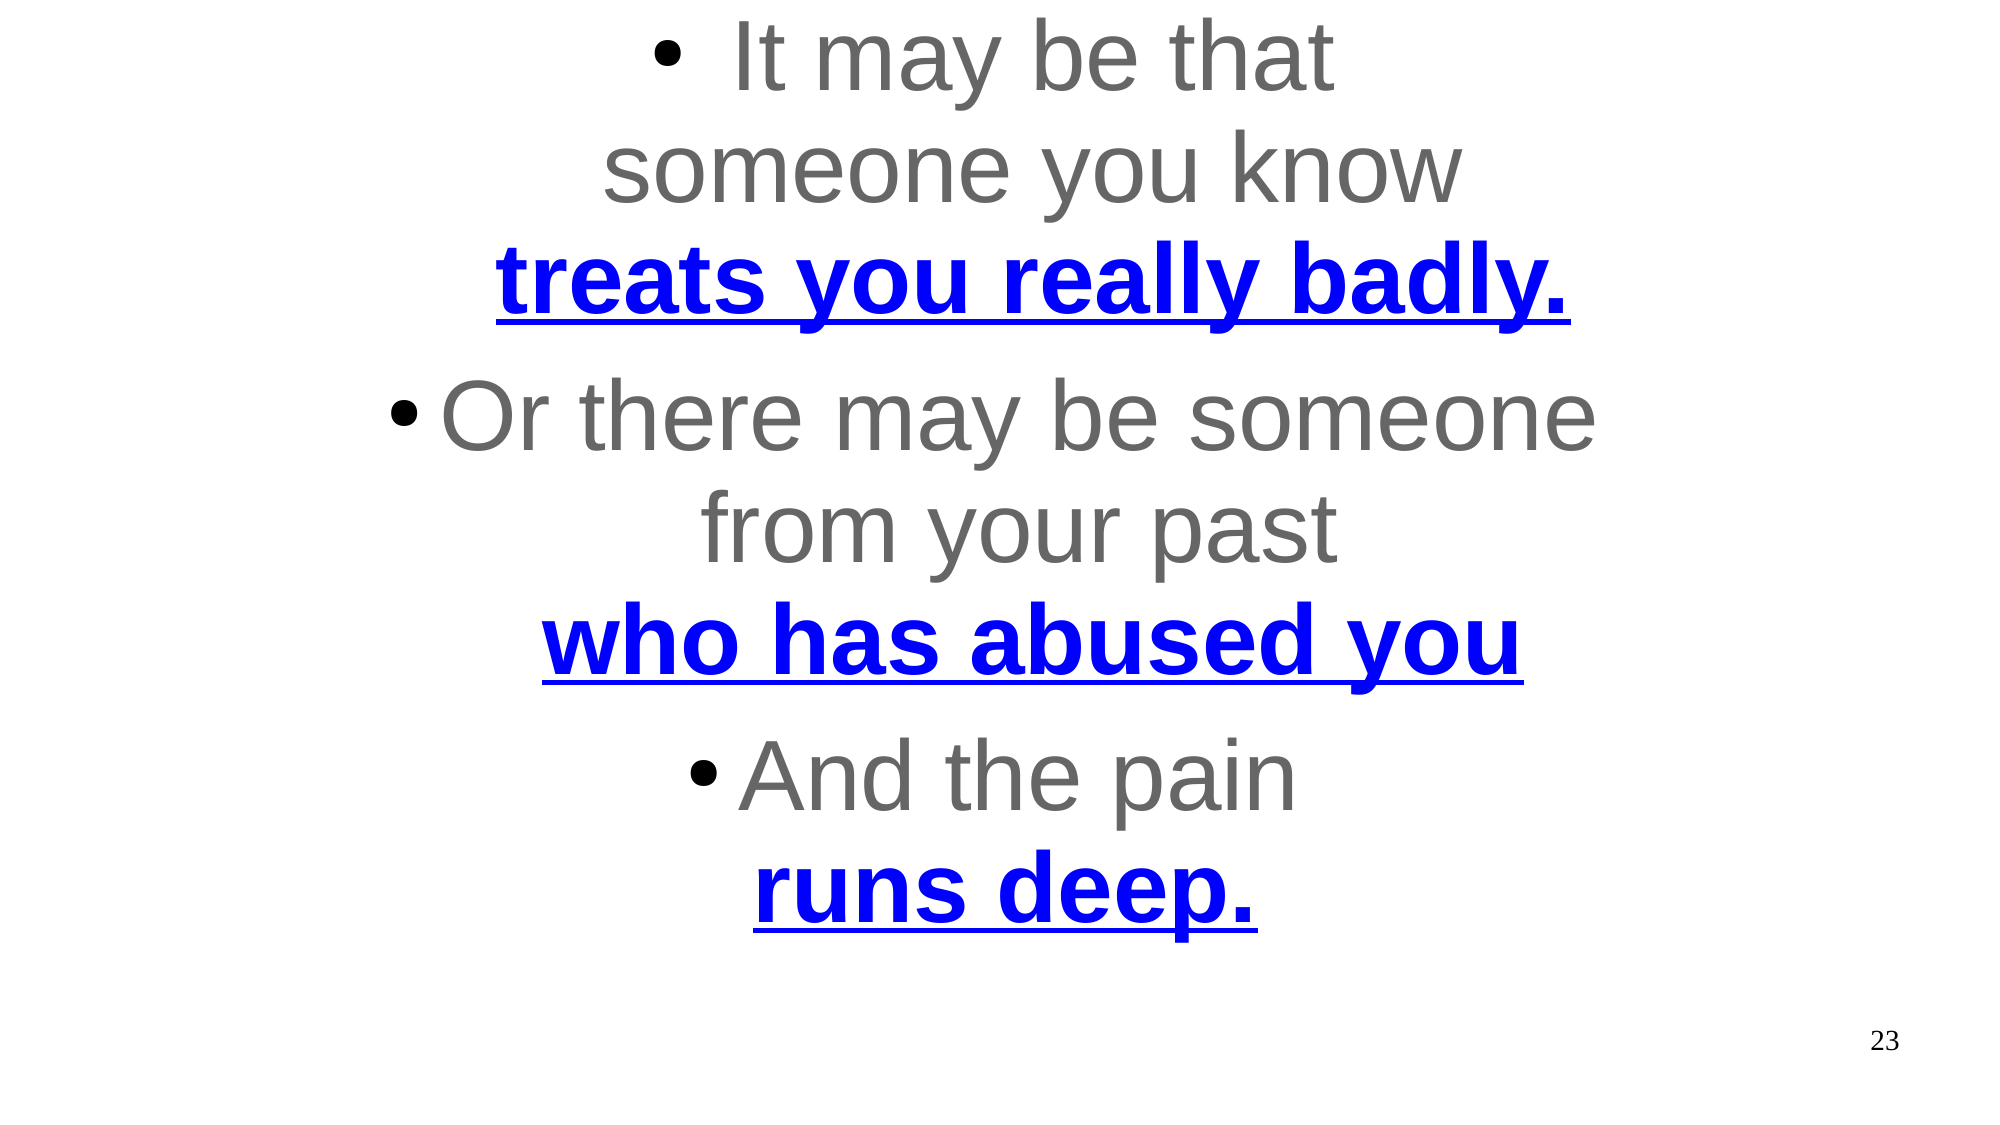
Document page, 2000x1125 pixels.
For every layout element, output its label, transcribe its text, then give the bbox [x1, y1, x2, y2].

list It may be that someone you know treats you really badly. Or there may be someone from your past who has abused you And the pain runs deep. [0, 0, 1996, 1123]
